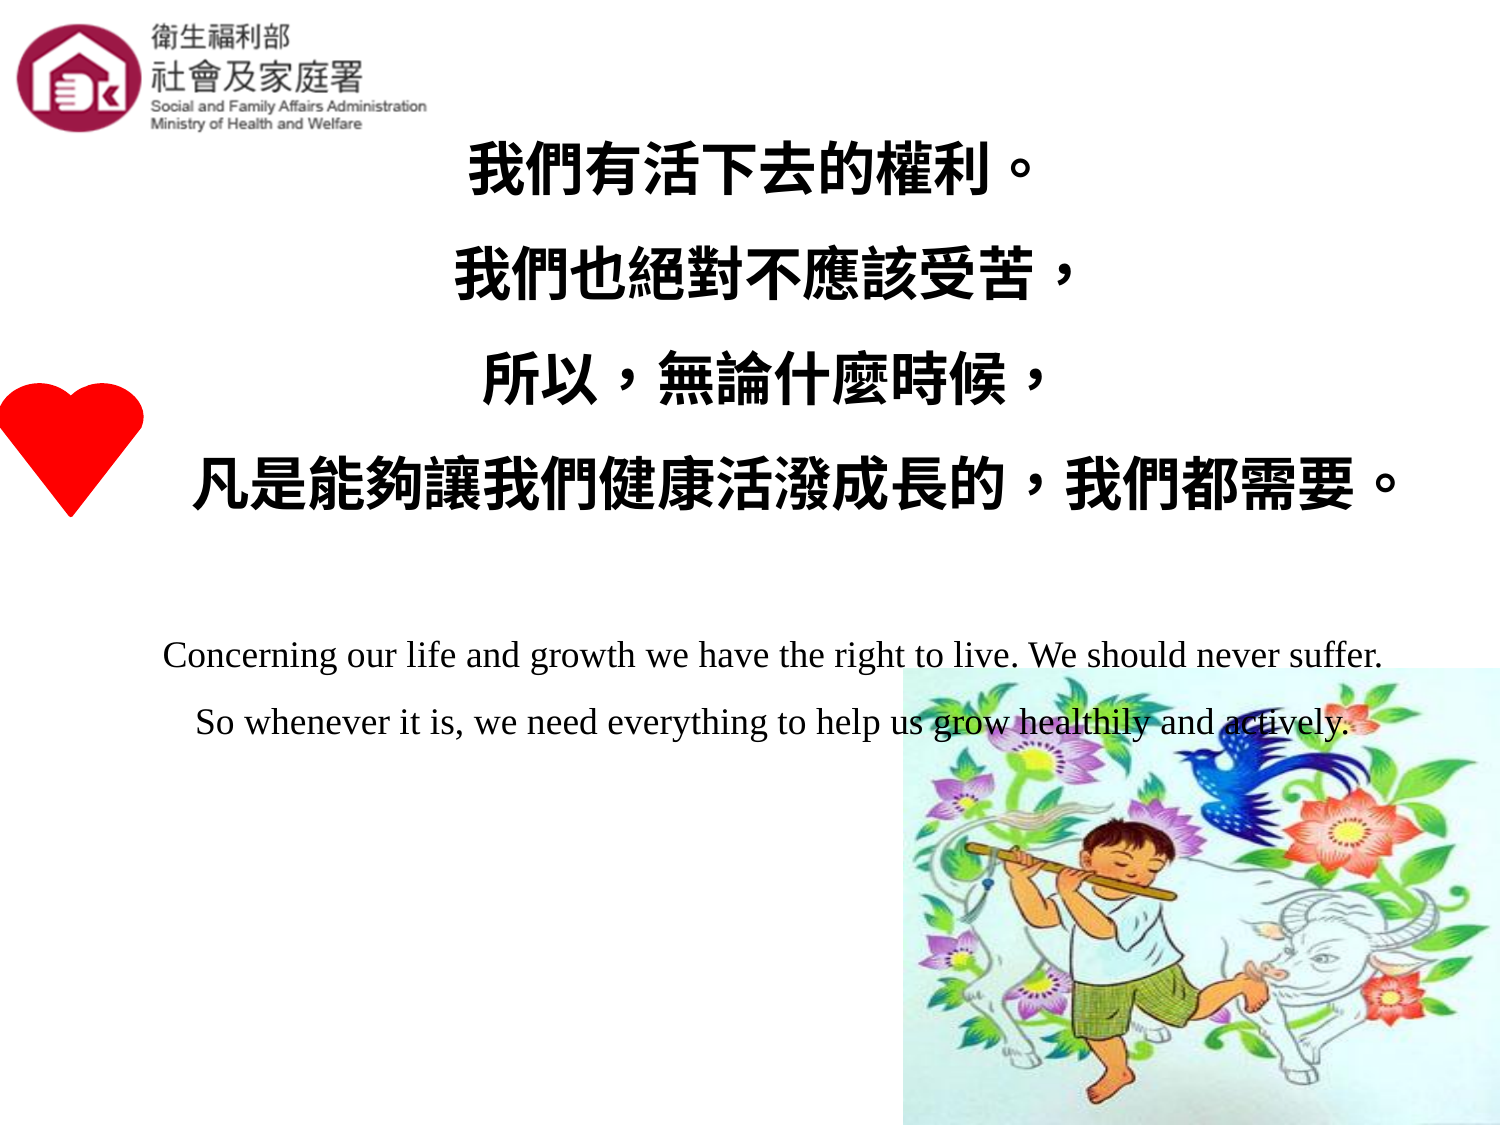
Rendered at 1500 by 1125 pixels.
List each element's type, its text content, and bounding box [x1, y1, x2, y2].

text_box [0, 385, 142, 516]
picture [0, 0, 432, 149]
text_box 我們有活下去的權利。 我們也絕對不應該受苦， 所以，無論什麼時候， 凡是能夠讓我們健康活潑成長的，我們都需要。 Concerning our life and growth we have the right to live. We should never suffer. So whenever it is, we need everything to help us grow healthily and actively. [147, 90, 1400, 818]
picture [903, 668, 1500, 1125]
